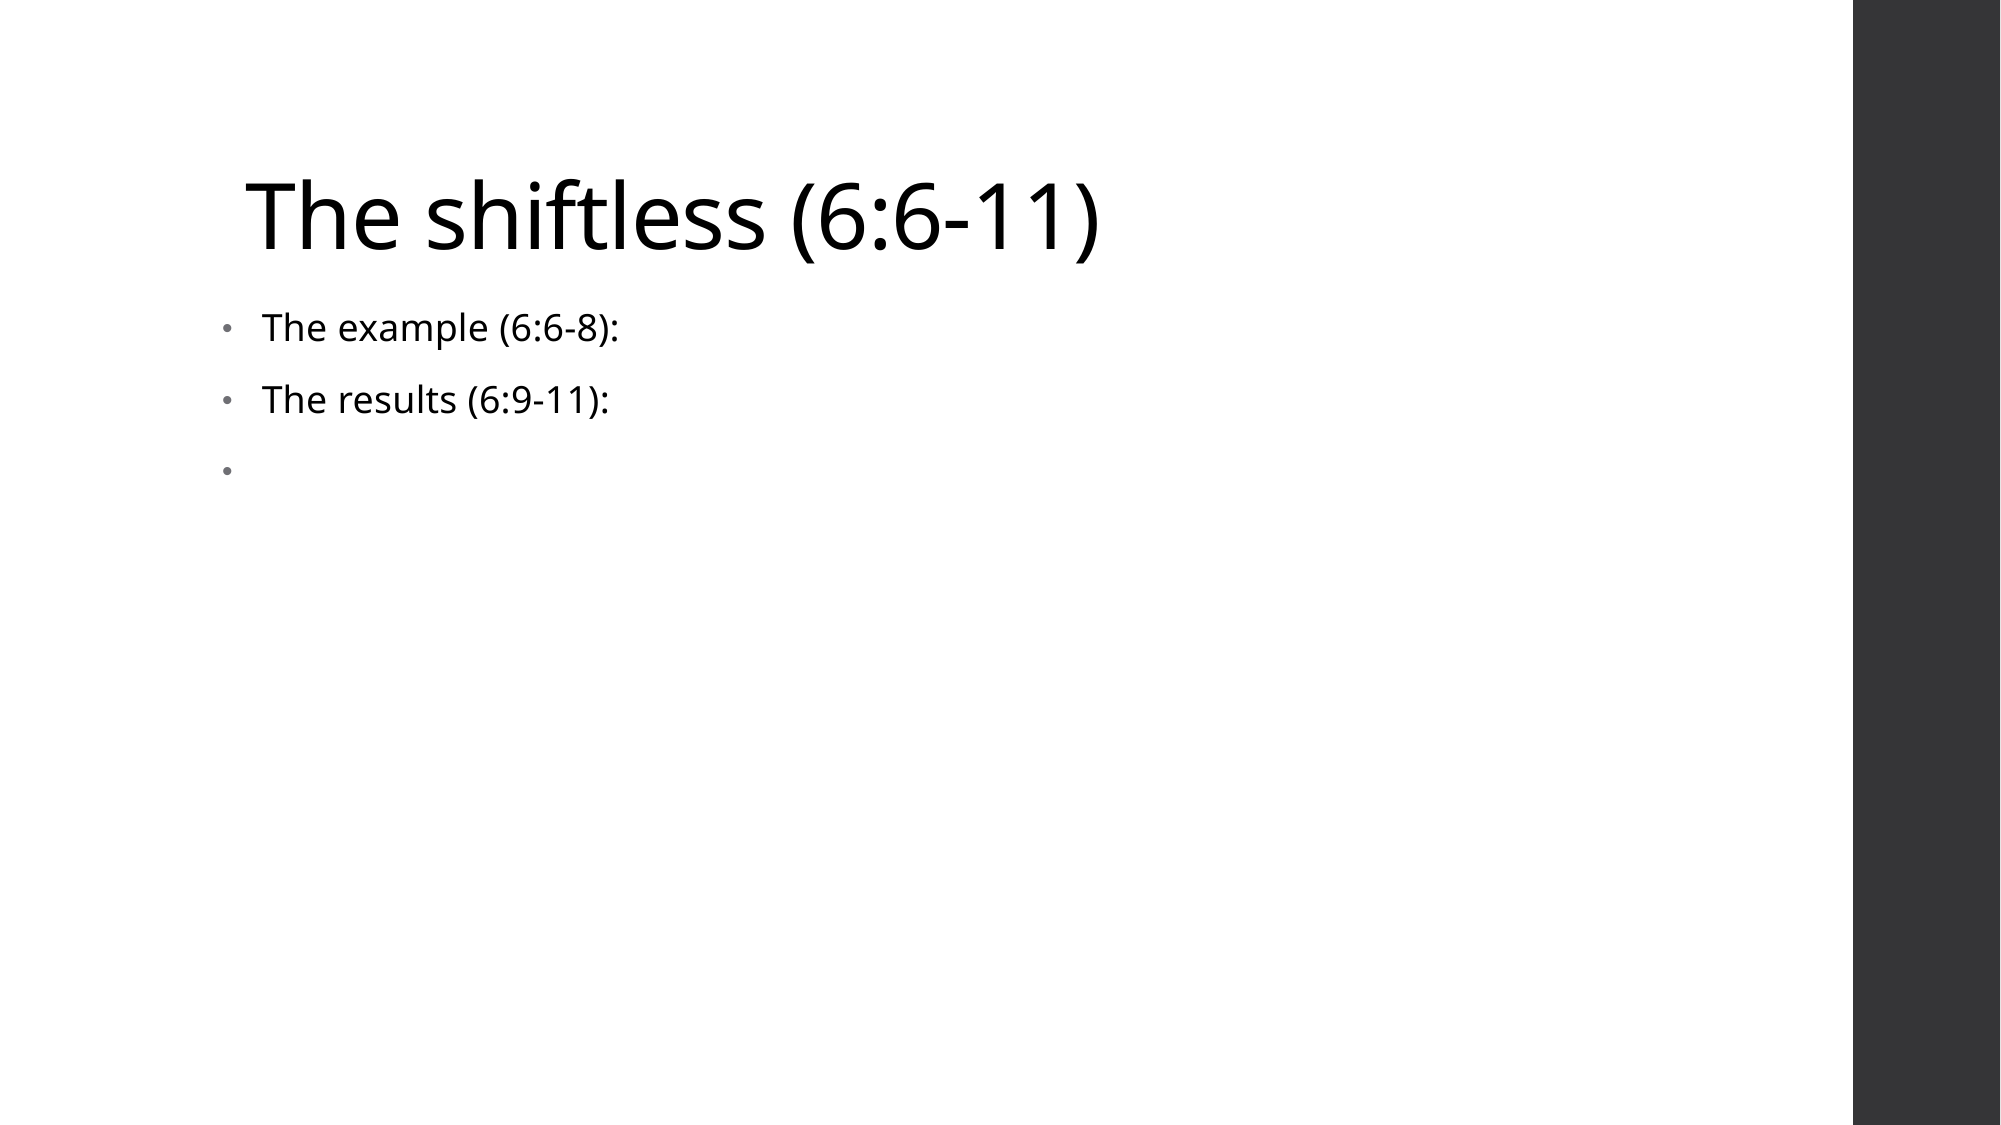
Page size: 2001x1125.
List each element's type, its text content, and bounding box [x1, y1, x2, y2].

list The example (6:6-8): The results (6:9-11): [206, 299, 1617, 1014]
title The shiftless (6:6-11) [206, 60, 1797, 278]
